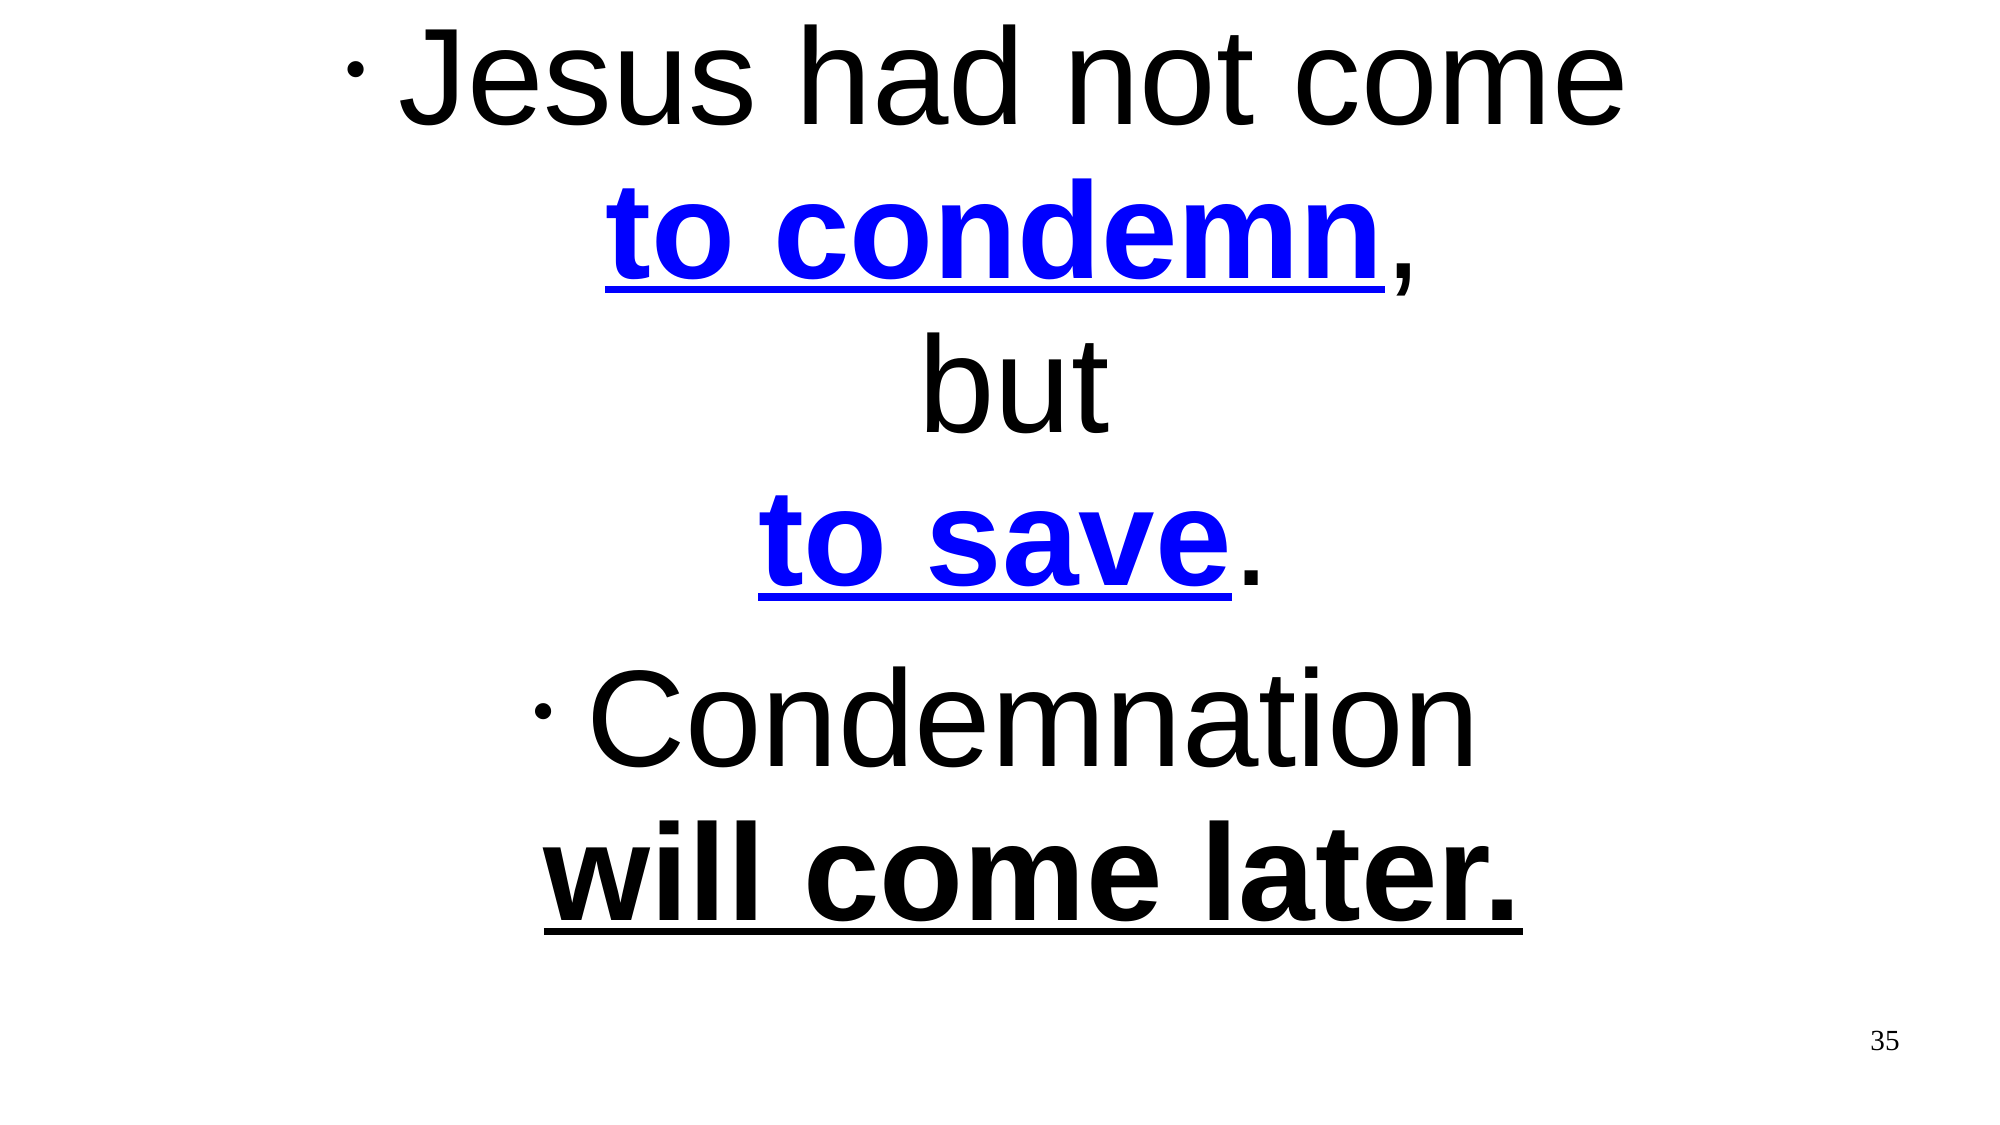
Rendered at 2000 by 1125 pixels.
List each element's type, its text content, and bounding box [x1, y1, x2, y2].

list Jesus had not come to condemn, but to save. Condemnation will come later. [0, 0, 1996, 1123]
